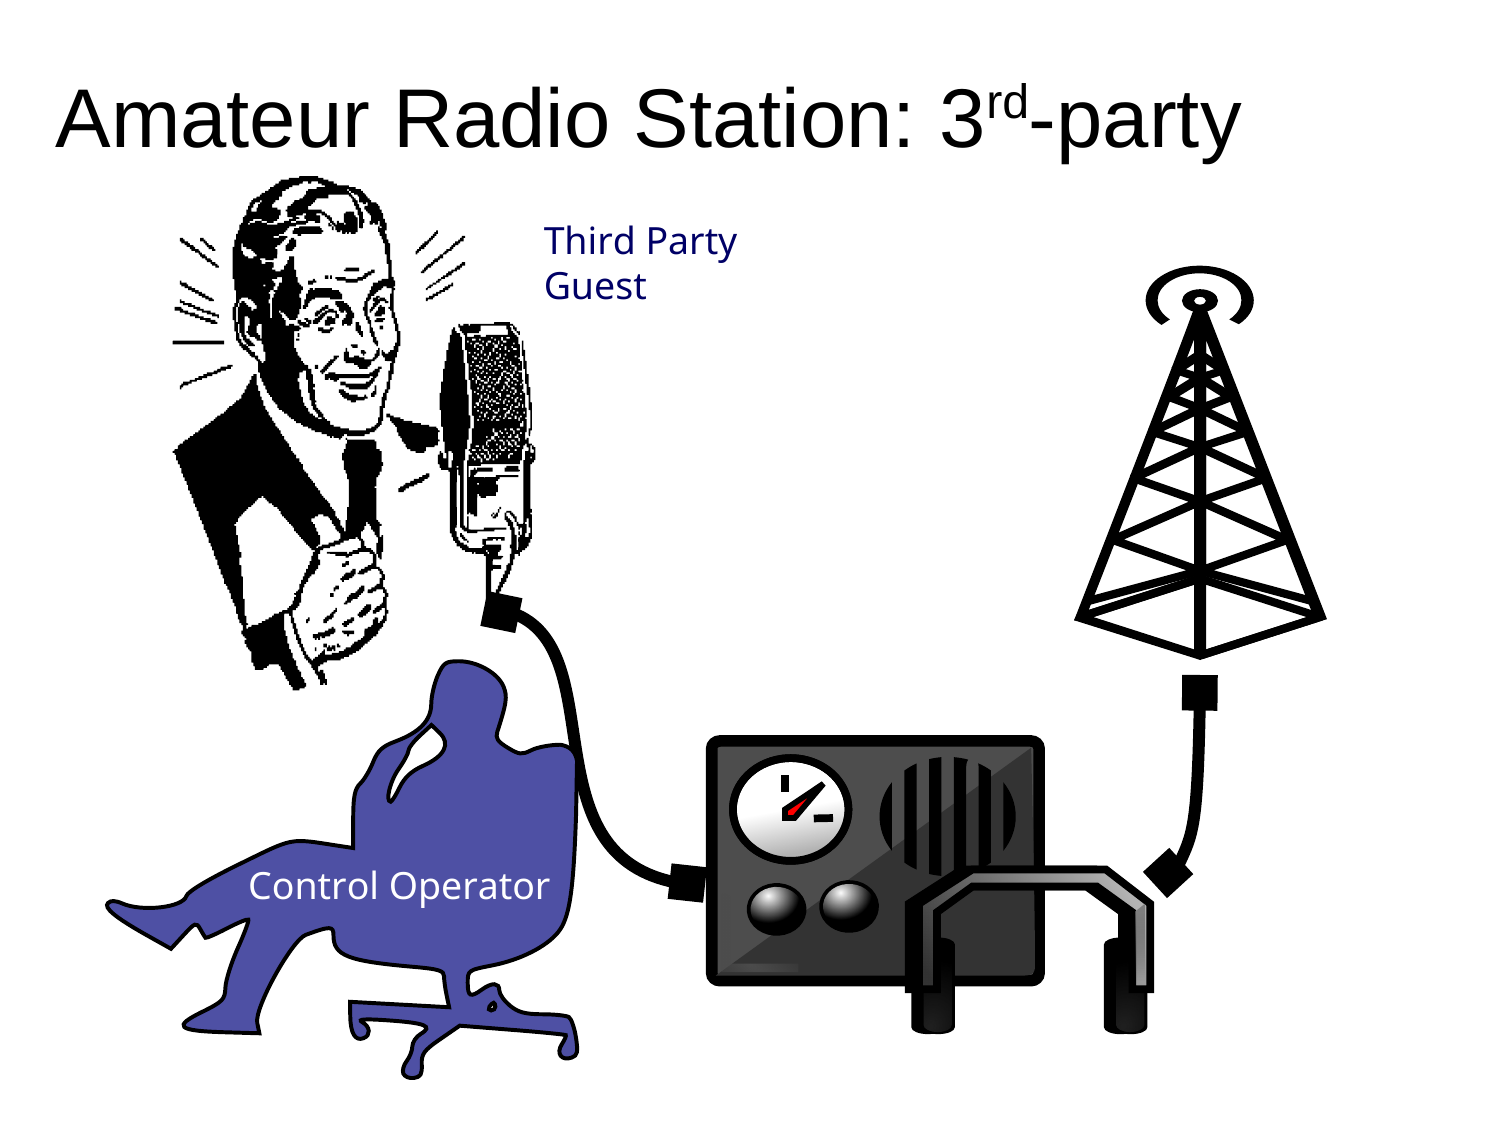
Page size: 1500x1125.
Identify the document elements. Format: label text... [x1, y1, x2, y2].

picture [0, 0, 1500, 1125]
title Amateur Radio Station: 3rd-party [638, 42, 1459, 186]
text_box Control Operator [233, 855, 580, 915]
text_box Third Party Guest [529, 210, 766, 315]
